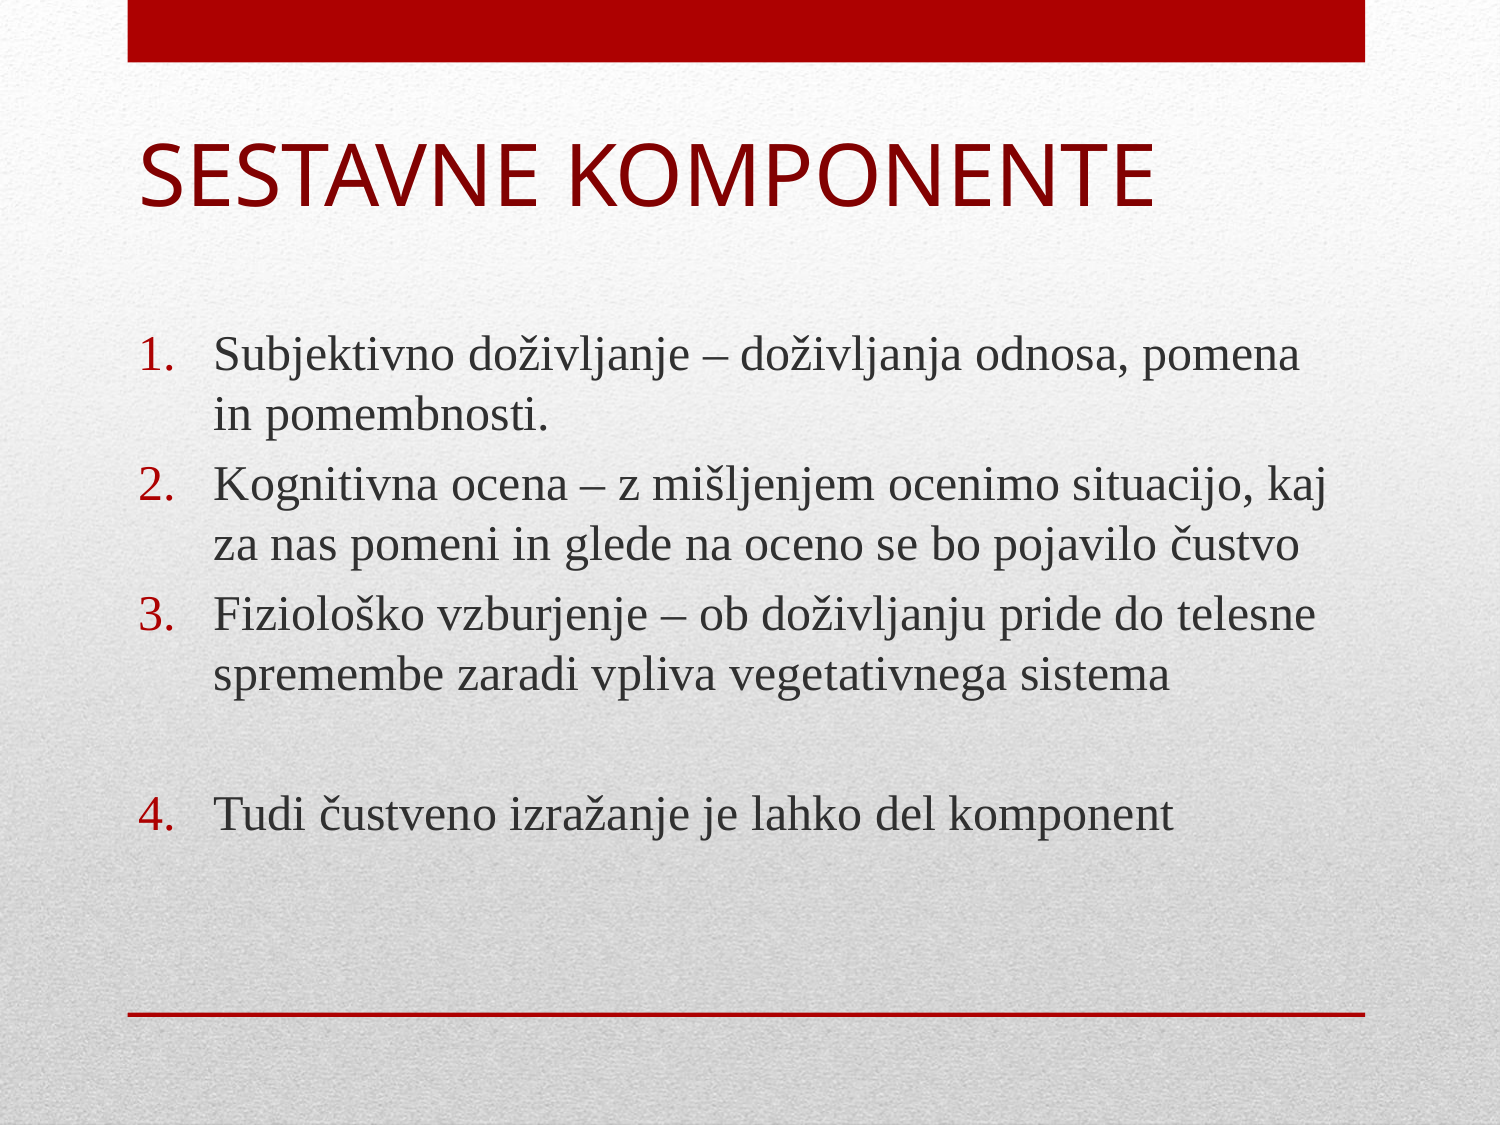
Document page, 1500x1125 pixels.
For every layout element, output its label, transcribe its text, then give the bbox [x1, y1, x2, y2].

list Subjektivno doživljanje – doživljanja odnosa, pomena in pomembnosti. Kognitivna ocena – z mišljenjem ocenimo situacijo, kaj za nas pomeni in glede na oceno se bo pojavilo čustvo Fiziološko vzburjenje – ob doživljanju pride do telesne spremembe zaradi vpliva vegetativnega sistema Tudi čustveno izražanje je lahko del komponent [123, 208, 1362, 953]
title SESTAVNE KOMPONENTE [123, 54, 1237, 208]
picture [0, 0, 1500, 1125]
